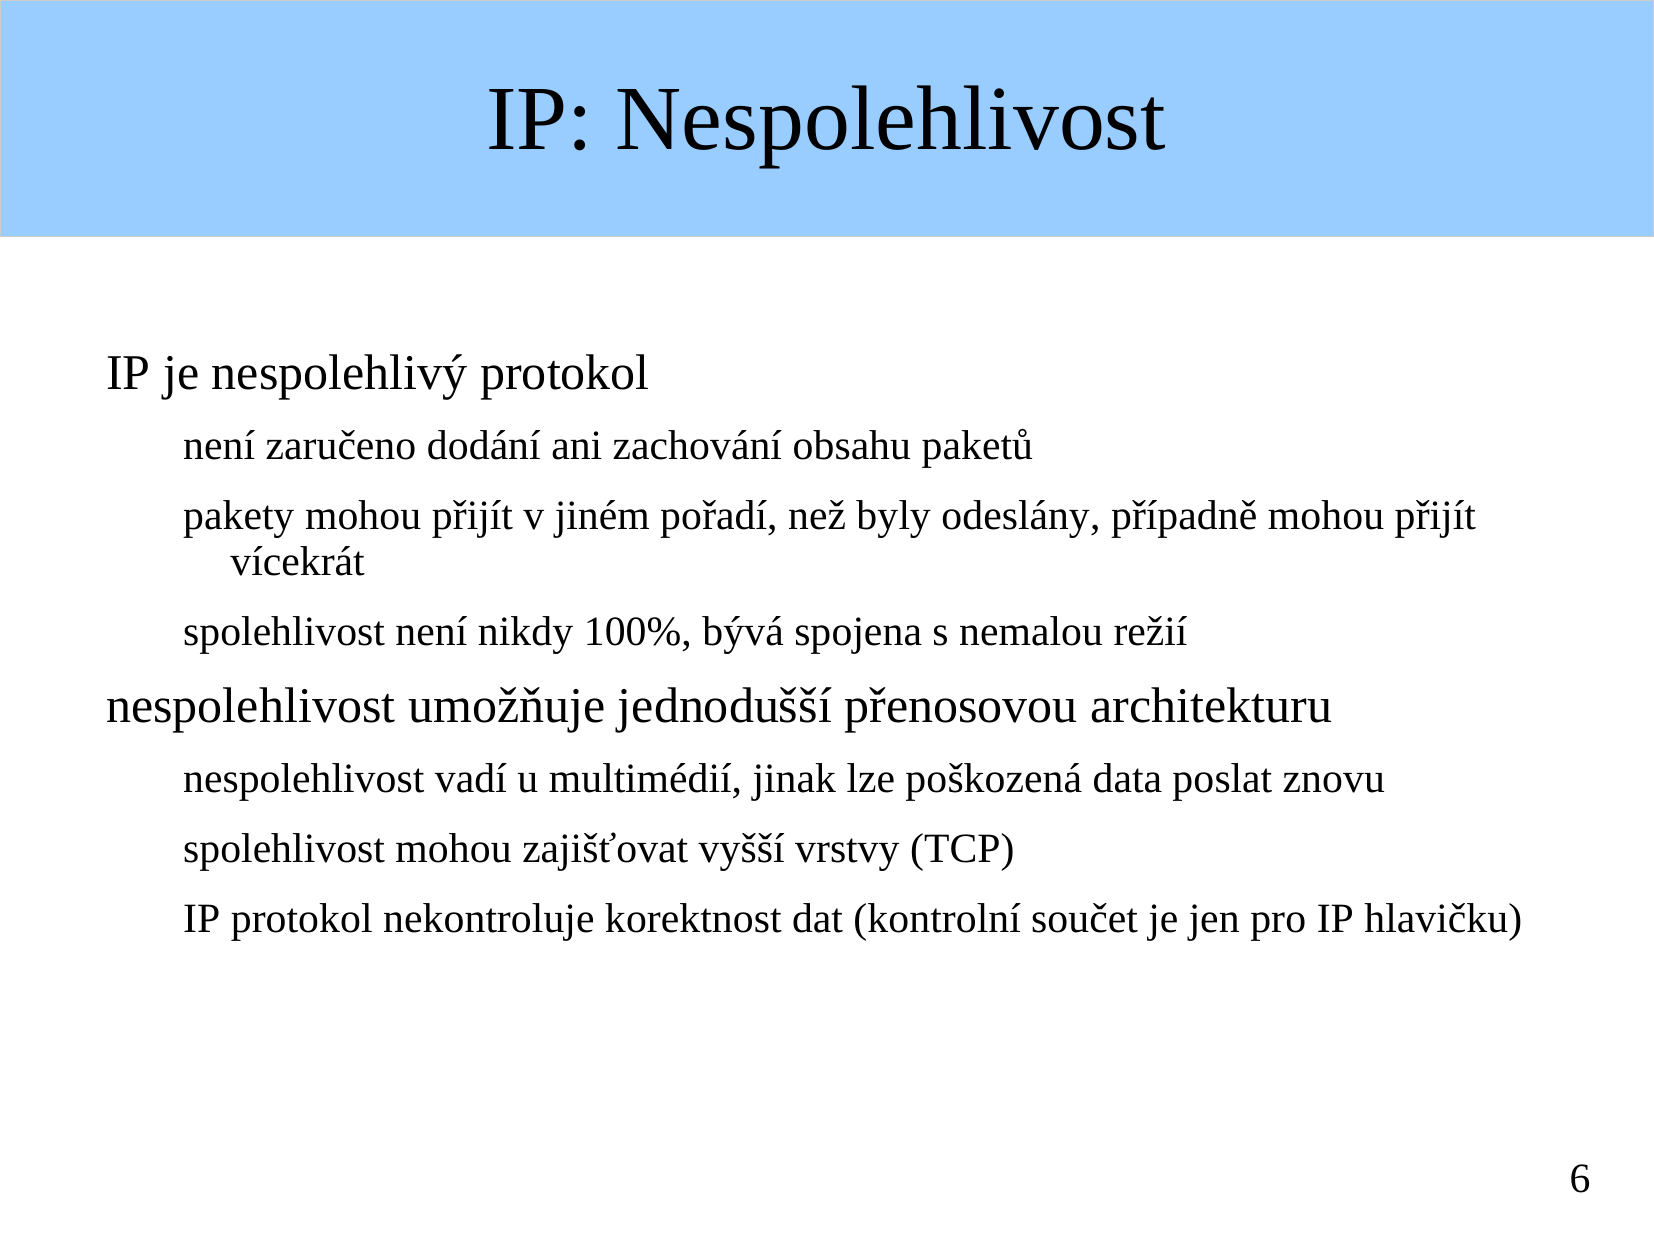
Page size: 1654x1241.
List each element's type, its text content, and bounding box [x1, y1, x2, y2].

title IP: Nespolehlivost [0, 0, 1654, 237]
list IP je nespolehlivý protokol není zaručeno dodání ani zachování obsahu paketů pakety mohou přijít v jiném pořadí, než byly odeslány, případně mohou přijít vícekrát spolehlivost není nikdy 100%, bývá spojena s nemalou režií nespolehlivost umožňuje jednodušší přenosovou architekturu nespolehlivost vadí u multimédií, jinak lze poškozená data poslat znovu spolehlivost mohou zajišťovat vyšší vrstvy (TCP) IP protokol nekontroluje korektnost dat (kontrolní součet je jen pro IP hlavičku) [88, 344, 1565, 1142]
